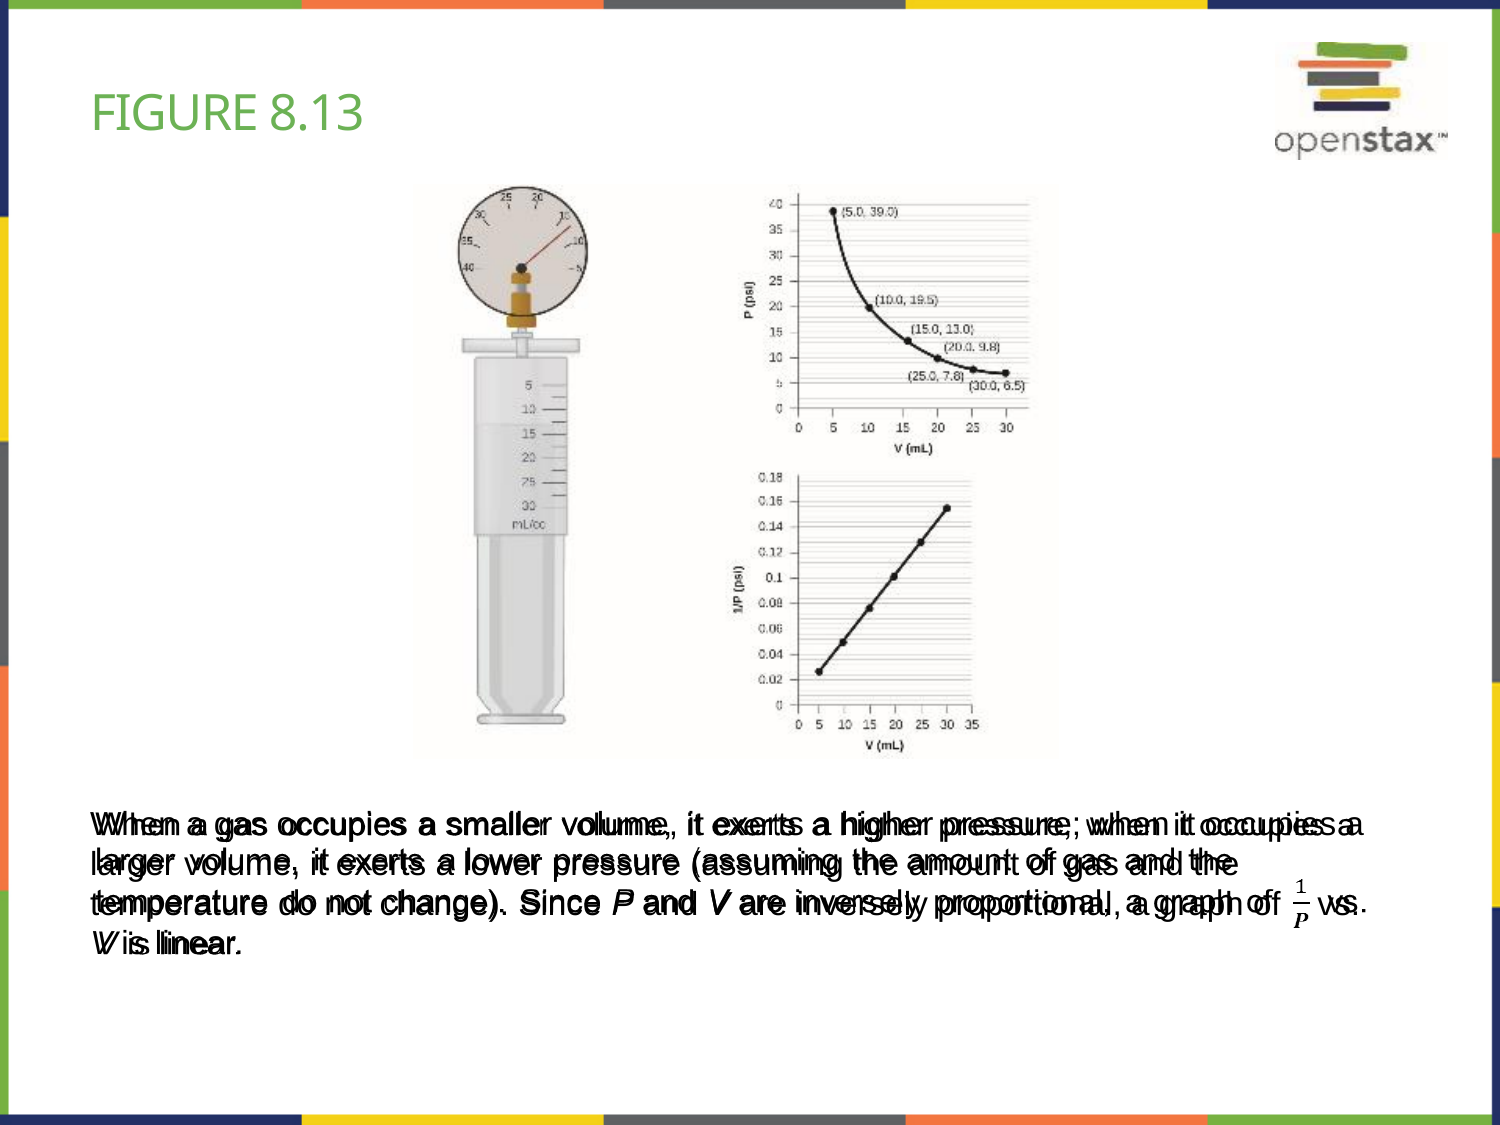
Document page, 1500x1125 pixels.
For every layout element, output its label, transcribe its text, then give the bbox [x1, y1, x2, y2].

picture [0, 0, 1500, 1125]
title Figure 8.13 [75, 39, 1398, 148]
list [75, 794, 1398, 986]
